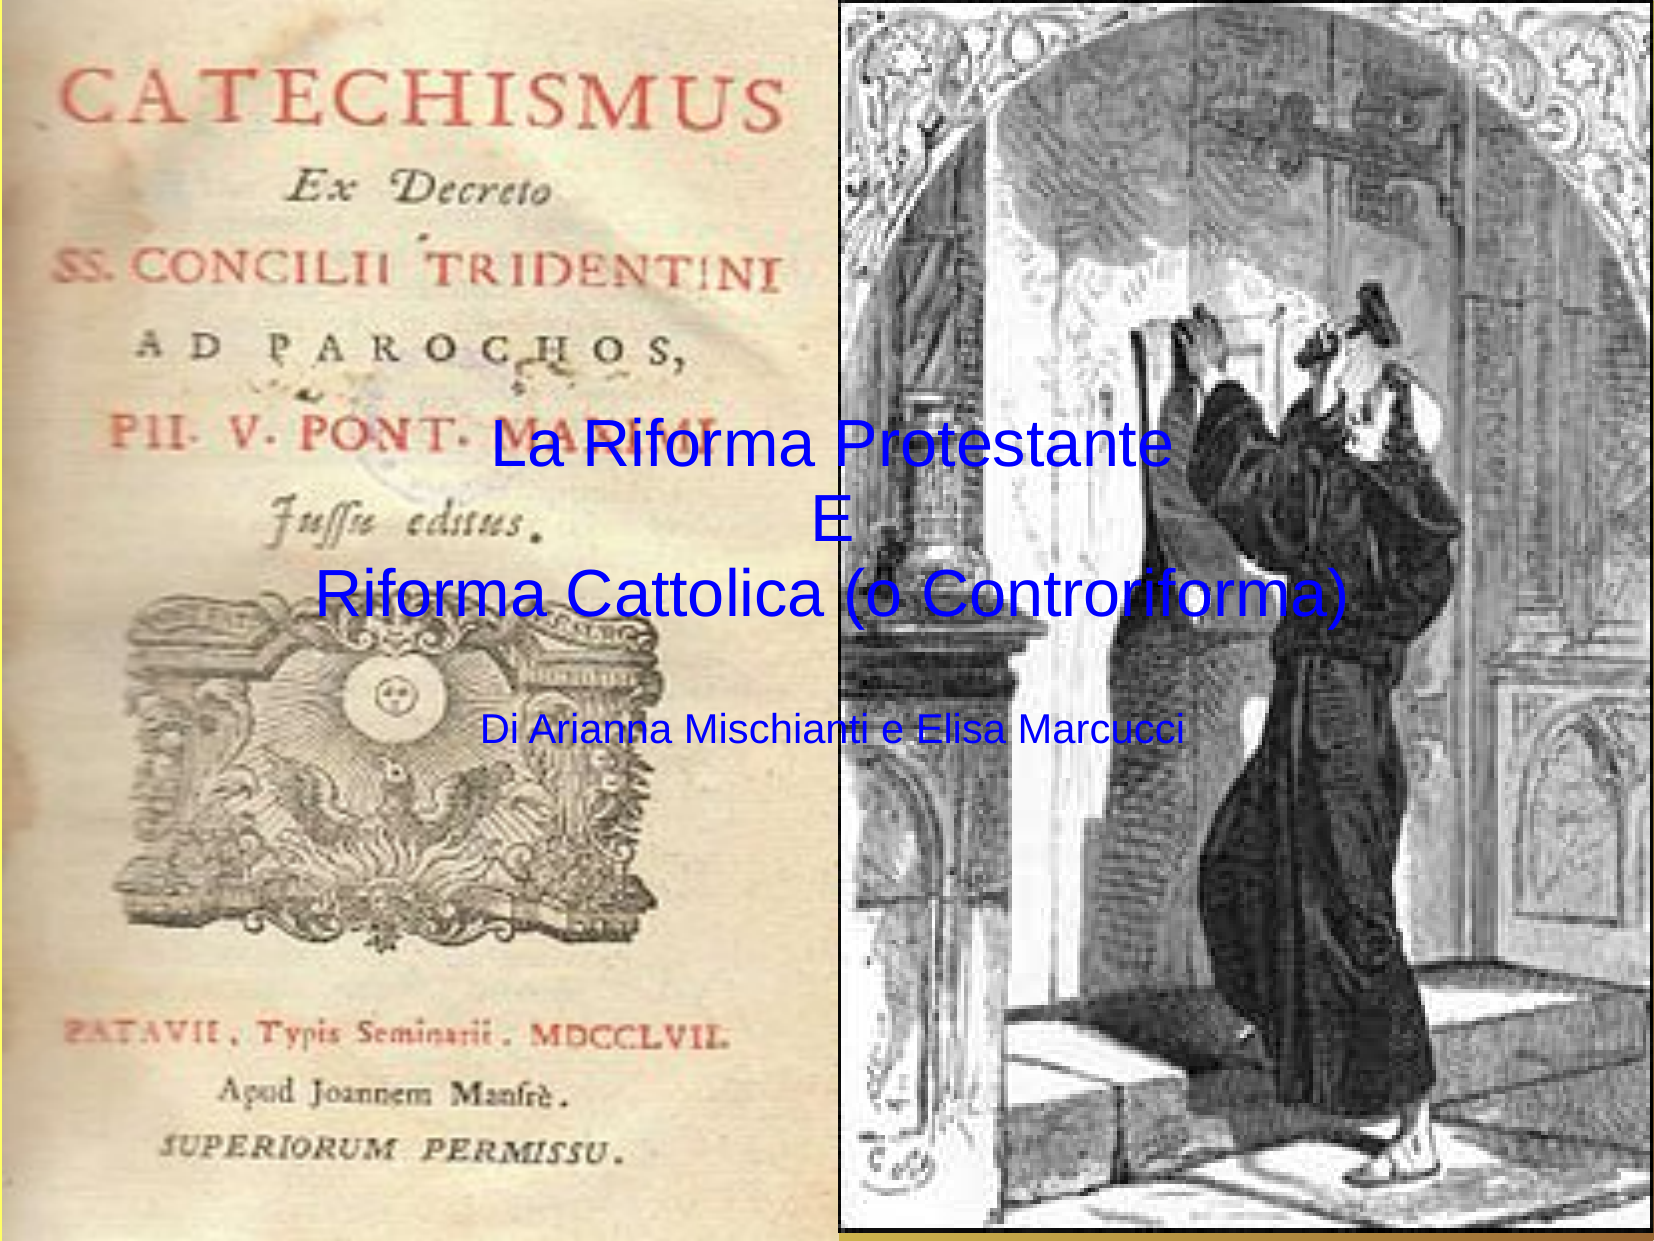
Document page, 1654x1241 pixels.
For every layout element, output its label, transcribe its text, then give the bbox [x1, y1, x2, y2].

picture [2, 0, 1654, 1241]
subtitle La Riforma Protestante E Riforma Cattolica (o Controriforma) Di Arianna Mischianti e Elisa Marcucci [88, 49, 1577, 1109]
